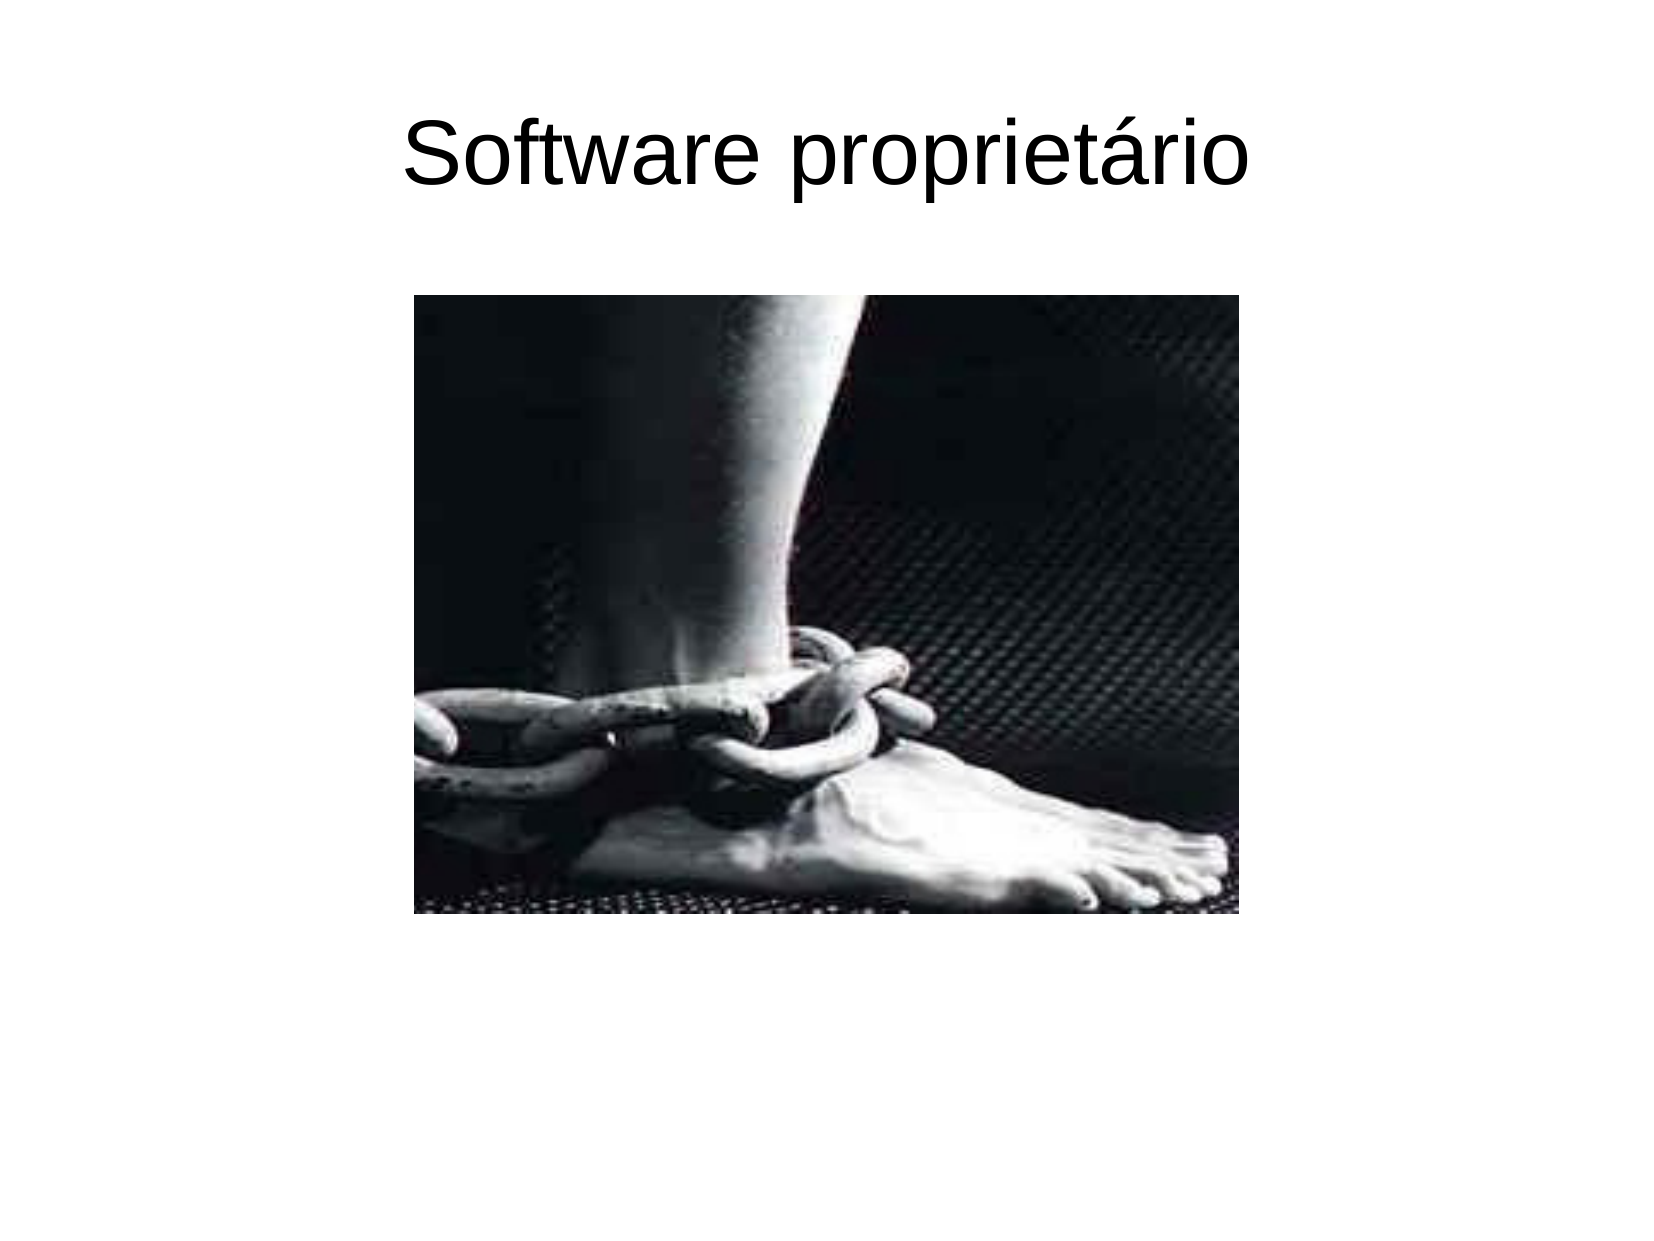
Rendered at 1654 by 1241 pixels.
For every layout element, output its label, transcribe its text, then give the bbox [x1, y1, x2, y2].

picture [414, 295, 1239, 914]
title Software proprietário [82, 56, 1571, 250]
